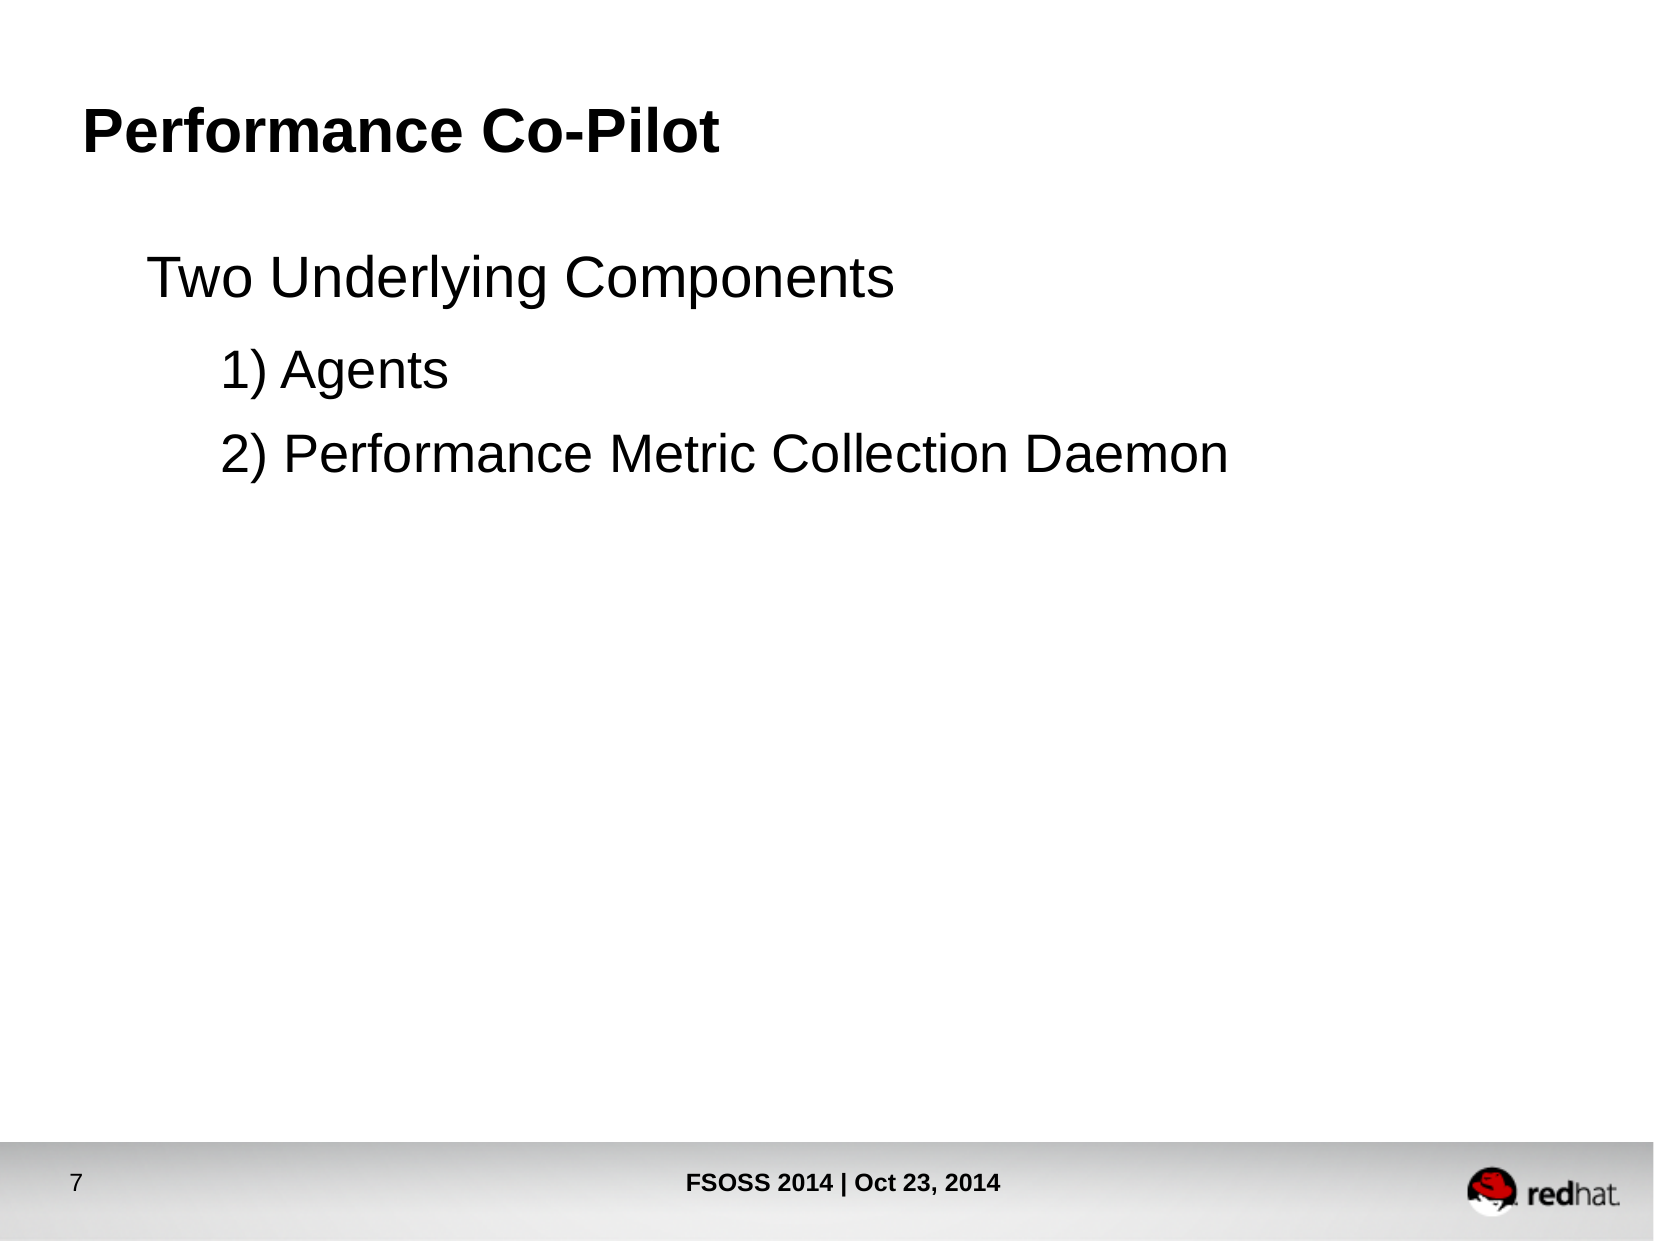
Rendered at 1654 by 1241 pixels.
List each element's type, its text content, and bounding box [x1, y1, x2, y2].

list Two Underlying Components 1) Agents 2) Performance Metric Collection Daemon [86, 244, 1576, 1039]
title Performance Co-Pilot [82, 37, 1571, 226]
picture [0, 1142, 1654, 1241]
